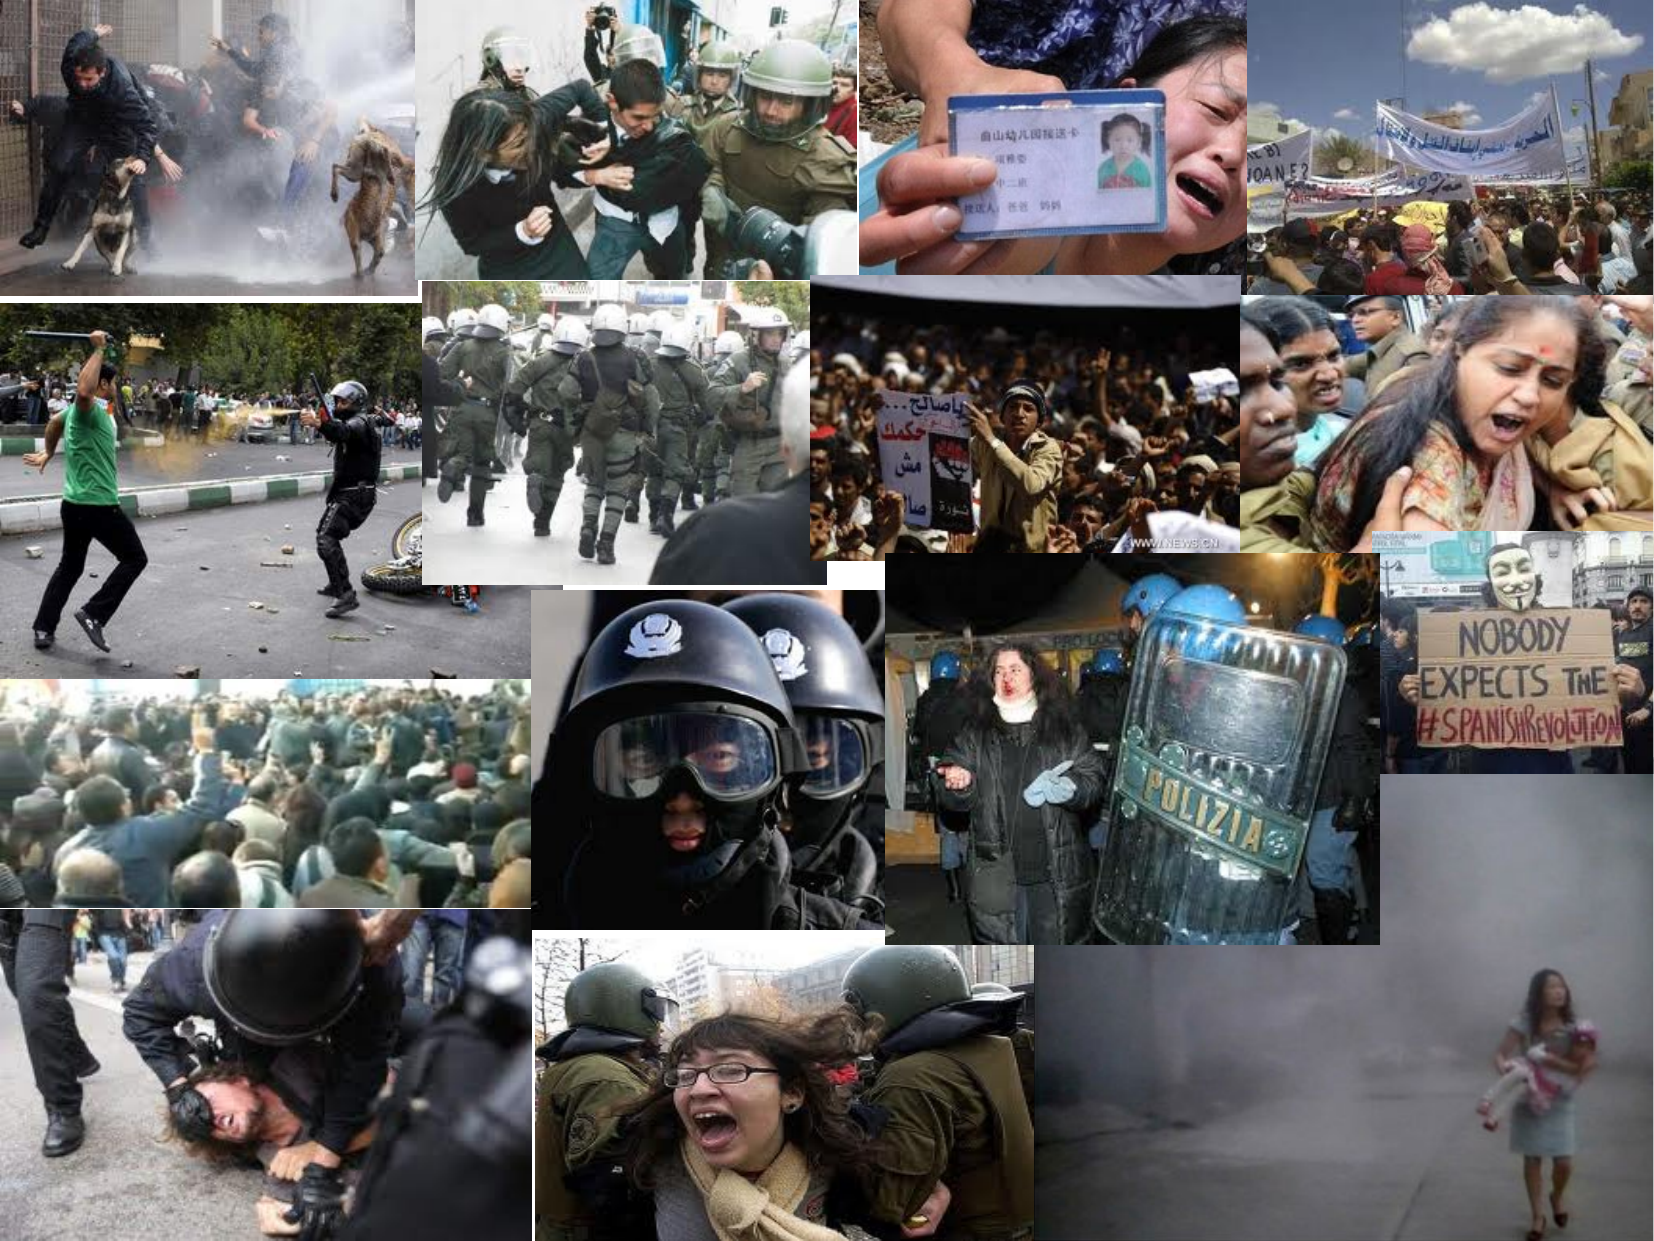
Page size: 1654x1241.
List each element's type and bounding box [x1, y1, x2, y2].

subtitle [0, 280, 810, 303]
picture [0, 0, 1654, 1241]
subtitle [563, 562, 885, 590]
subtitle [532, 930, 885, 1109]
